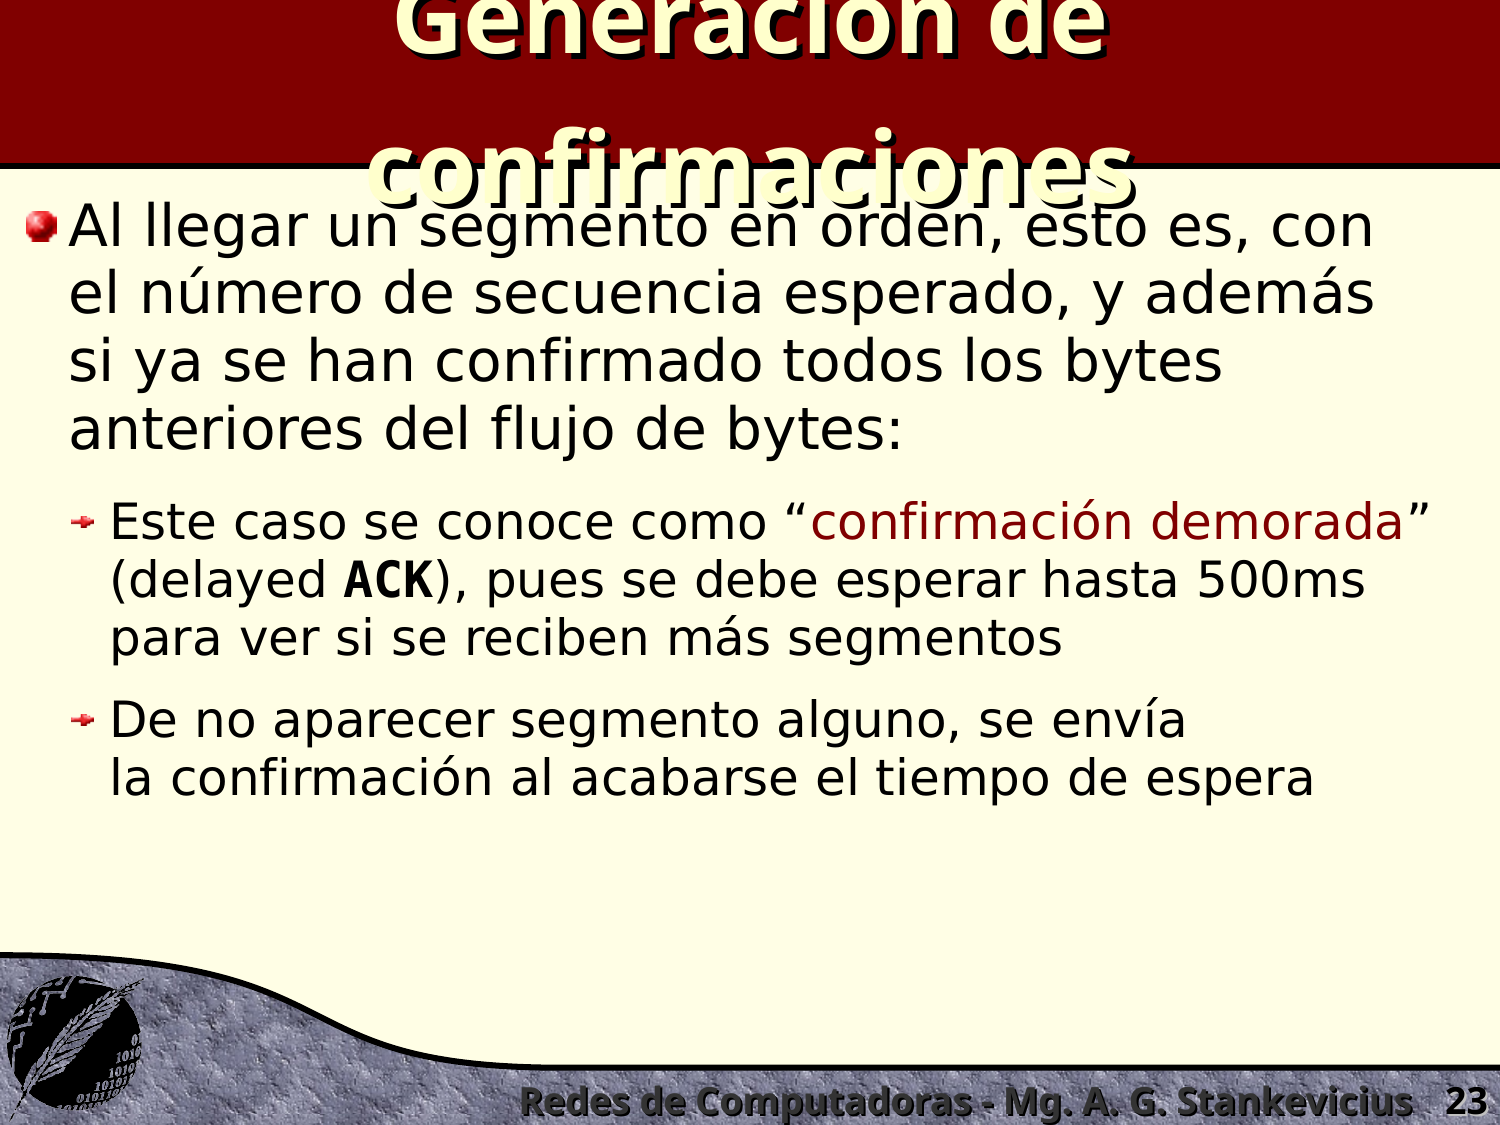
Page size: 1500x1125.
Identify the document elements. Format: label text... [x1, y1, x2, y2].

title Generación de confirmaciones [15, 5, 1485, 160]
picture [790, 1100, 795, 1110]
picture [0, 959, 1500, 1125]
picture [1047, 1100, 1054, 1110]
list Al llegar un segmento en orden, esto es, con el número de secuencia esperado, y además si ya se han confirmado todos los bytes anteriores del flujo de bytes: Este caso se conoce como “confirmación demorada” (delayed ACK), pues se debe esperar hasta 500ms para ver si se reciben más segmentos De no aparecer segmento alguno, se envía la confirmación al acabarse el tiempo de espera [11, 192, 1486, 921]
